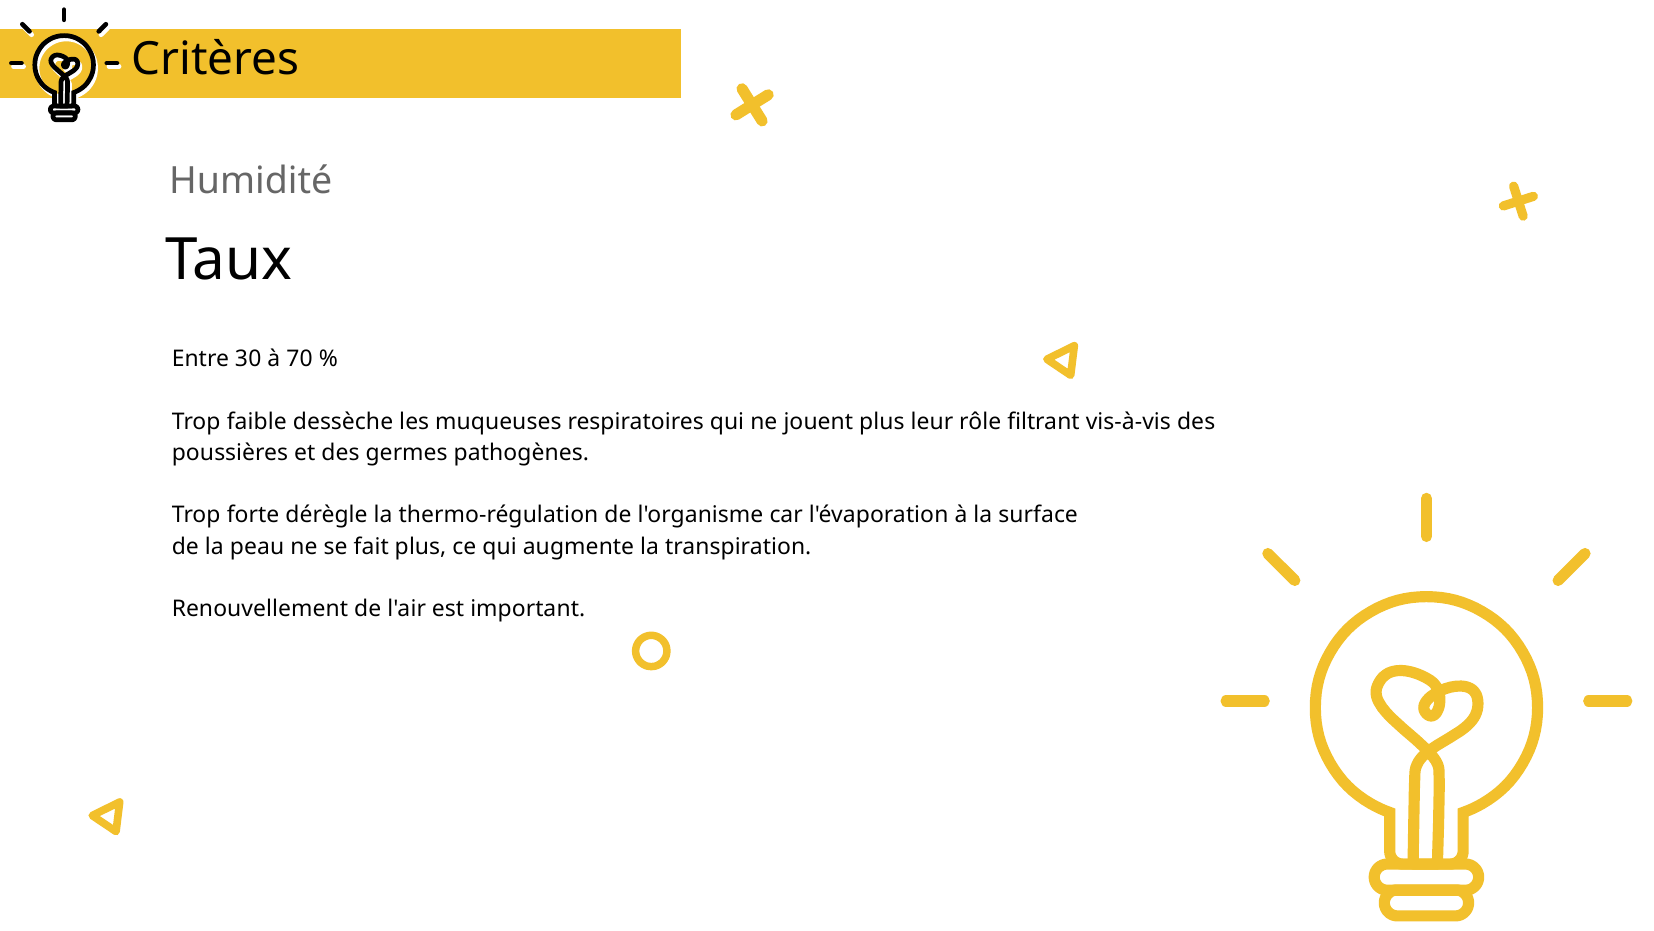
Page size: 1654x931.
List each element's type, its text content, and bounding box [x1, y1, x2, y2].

title Taux [165, 212, 803, 302]
text_box Entre 30 à 70 % Trop faible dessèche les muqueuses respiratoires qui ne jouent plus leur rôle filtrant vis-à-vis des poussières et des germes pathogènes. Trop forte dérègle la thermo-régulation de l'organisme car l'évaporation à la surface de la peau ne se fait plus, ce qui augmente la transpiration. Renouvellement de l'air est important. [171, 279, 1300, 718]
title Humidité [169, 152, 1004, 207]
title Critères [131, 16, 578, 97]
